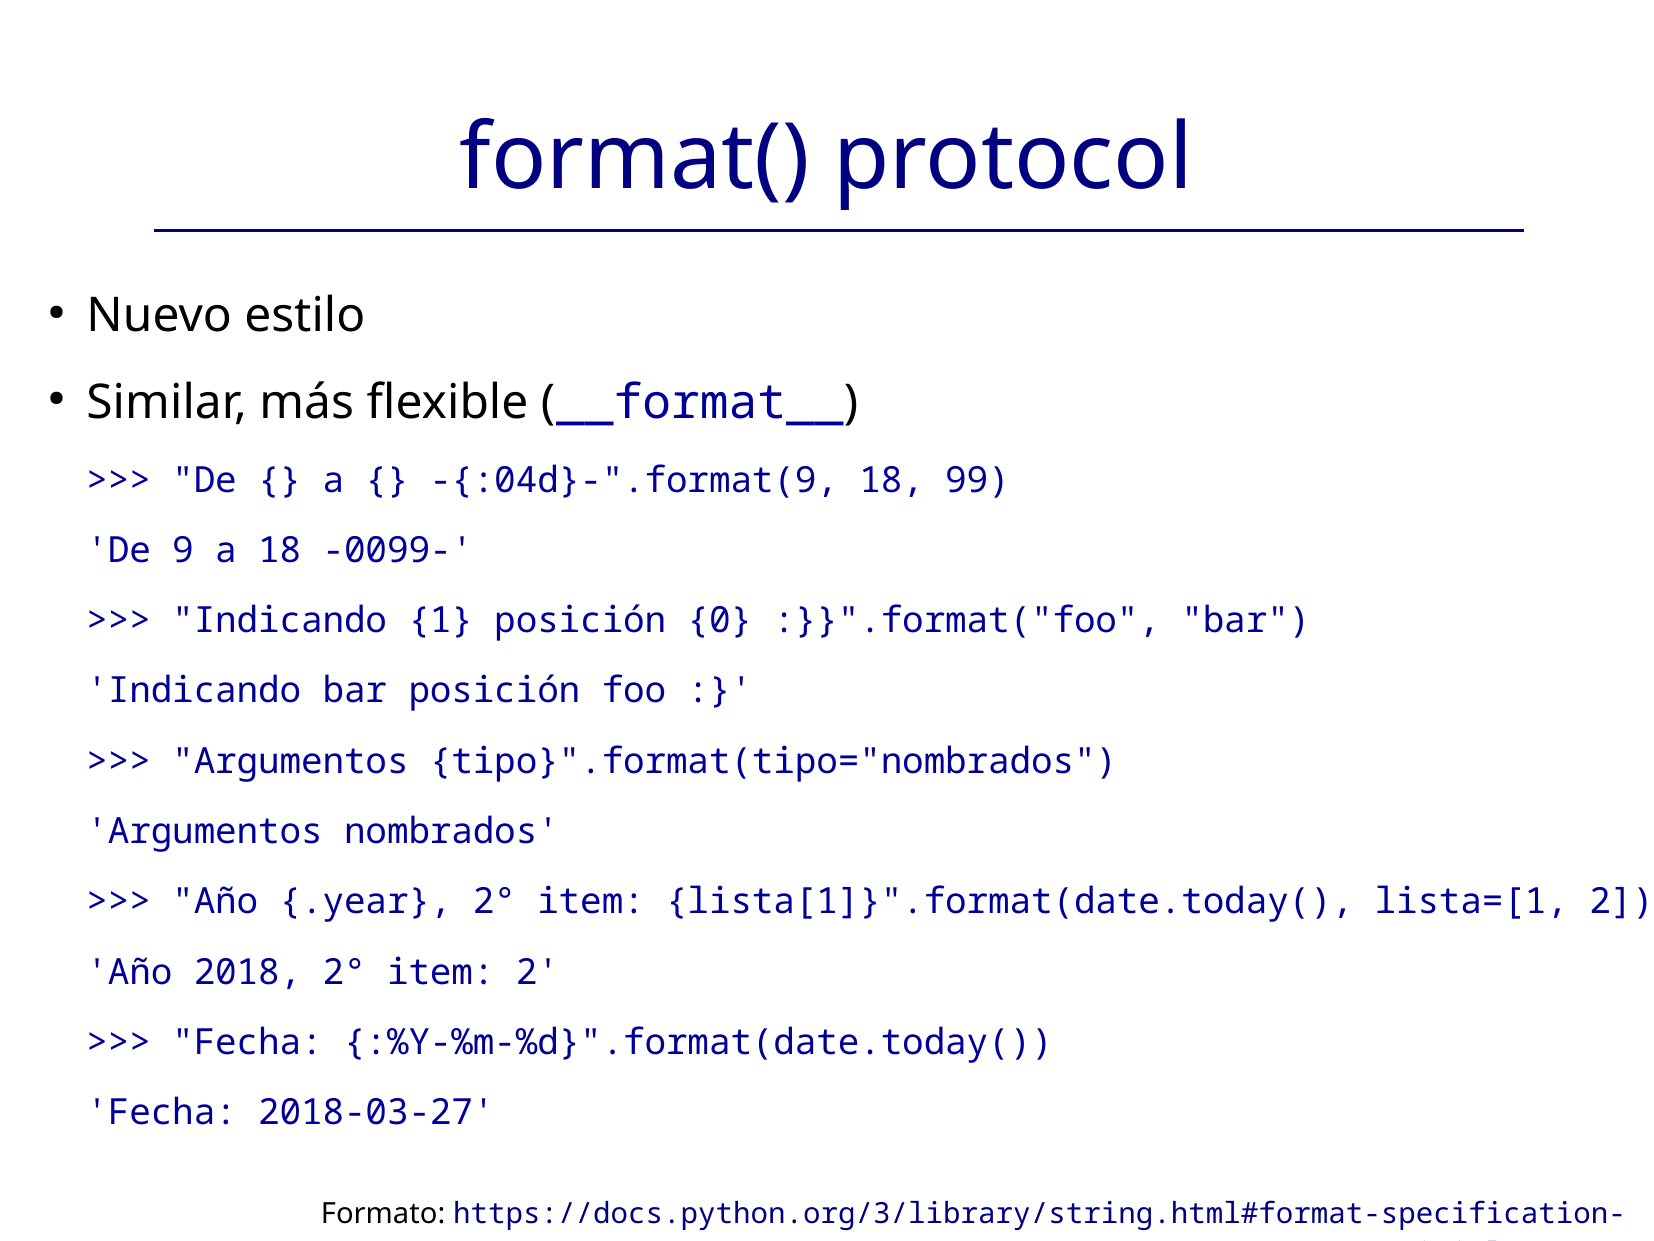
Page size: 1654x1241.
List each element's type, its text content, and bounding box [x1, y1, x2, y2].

title format() protocol [82, 49, 1571, 257]
text_box Formato: https://docs.python.org/3/library/string.html#format-specification-mini-language [297, 1183, 1642, 1241]
list Nuevo estilo Similar, más flexible (__format__) >>> "De {} a {} -{:04d}-".format(9, 18, 99) 'De 9 a 18 -0099-' >>> "Indicando {1} posición {0} :}}".format("foo", "bar") 'Indicando bar posición foo :}' >>> "Argumentos {tipo}".format(tipo="nombrados") 'Argumentos nombrados' >>> "Año {.year}, 2° item: {lista[1]}".format(date.today(), lista=[1, 2]) 'Año 2018, 2° item: 2' >>> "Fecha: {:%Y-%m-%d}".format(date.today()) 'Fecha: 2018-03-27' [35, 280, 1654, 1182]
